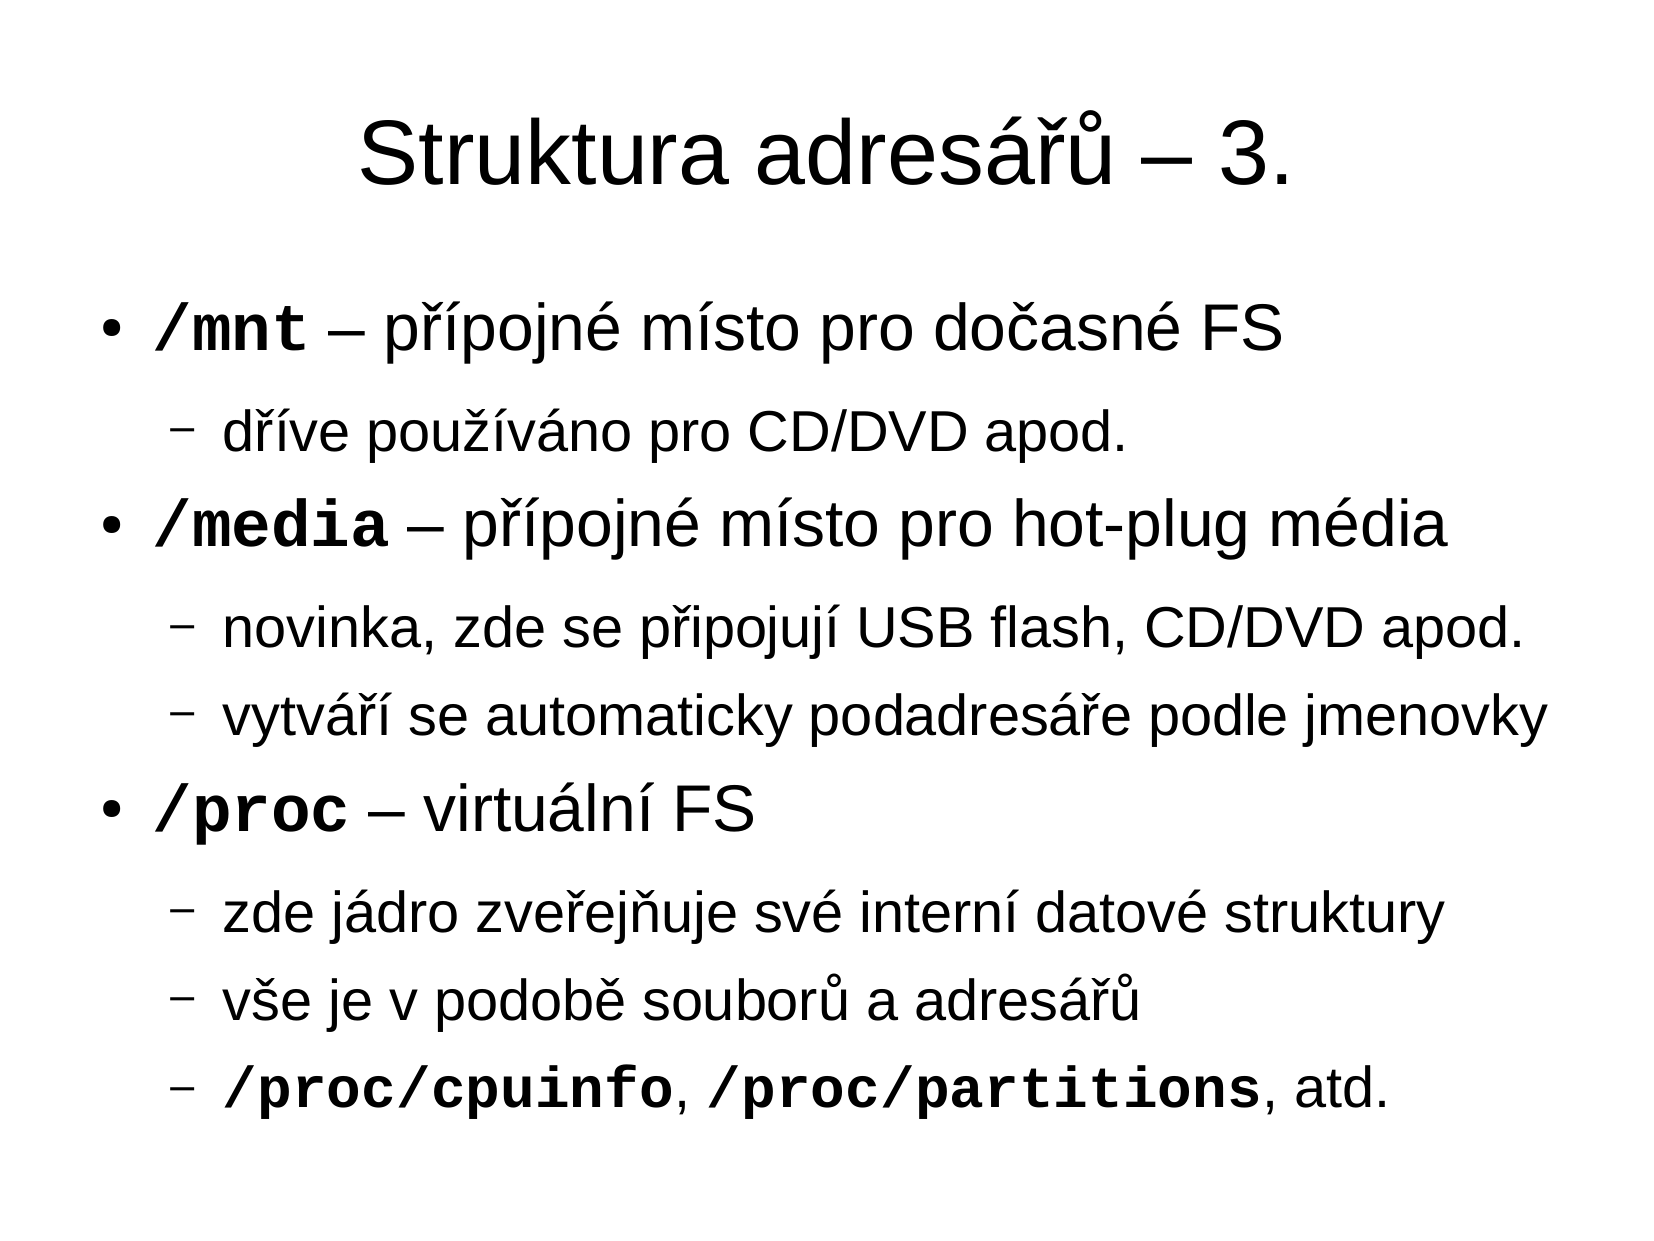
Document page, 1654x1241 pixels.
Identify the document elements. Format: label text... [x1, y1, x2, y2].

title Struktura adresářů – 3. [82, 56, 1571, 250]
list /mnt – přípojné místo pro dočasné FS dříve používáno pro CD/DVD apod. /media – přípojné místo pro hot-plug média novinka, zde se připojují USB flash, CD/DVD apod. vytváří se automaticky podadresáře podle jmenovky /proc – virtuální FS zde jádro zveřejňuje své interní datové struktury vše je v podobě souborů a adresářů /proc/cpuinfo, /proc/partitions, atd. [82, 290, 1571, 1133]
